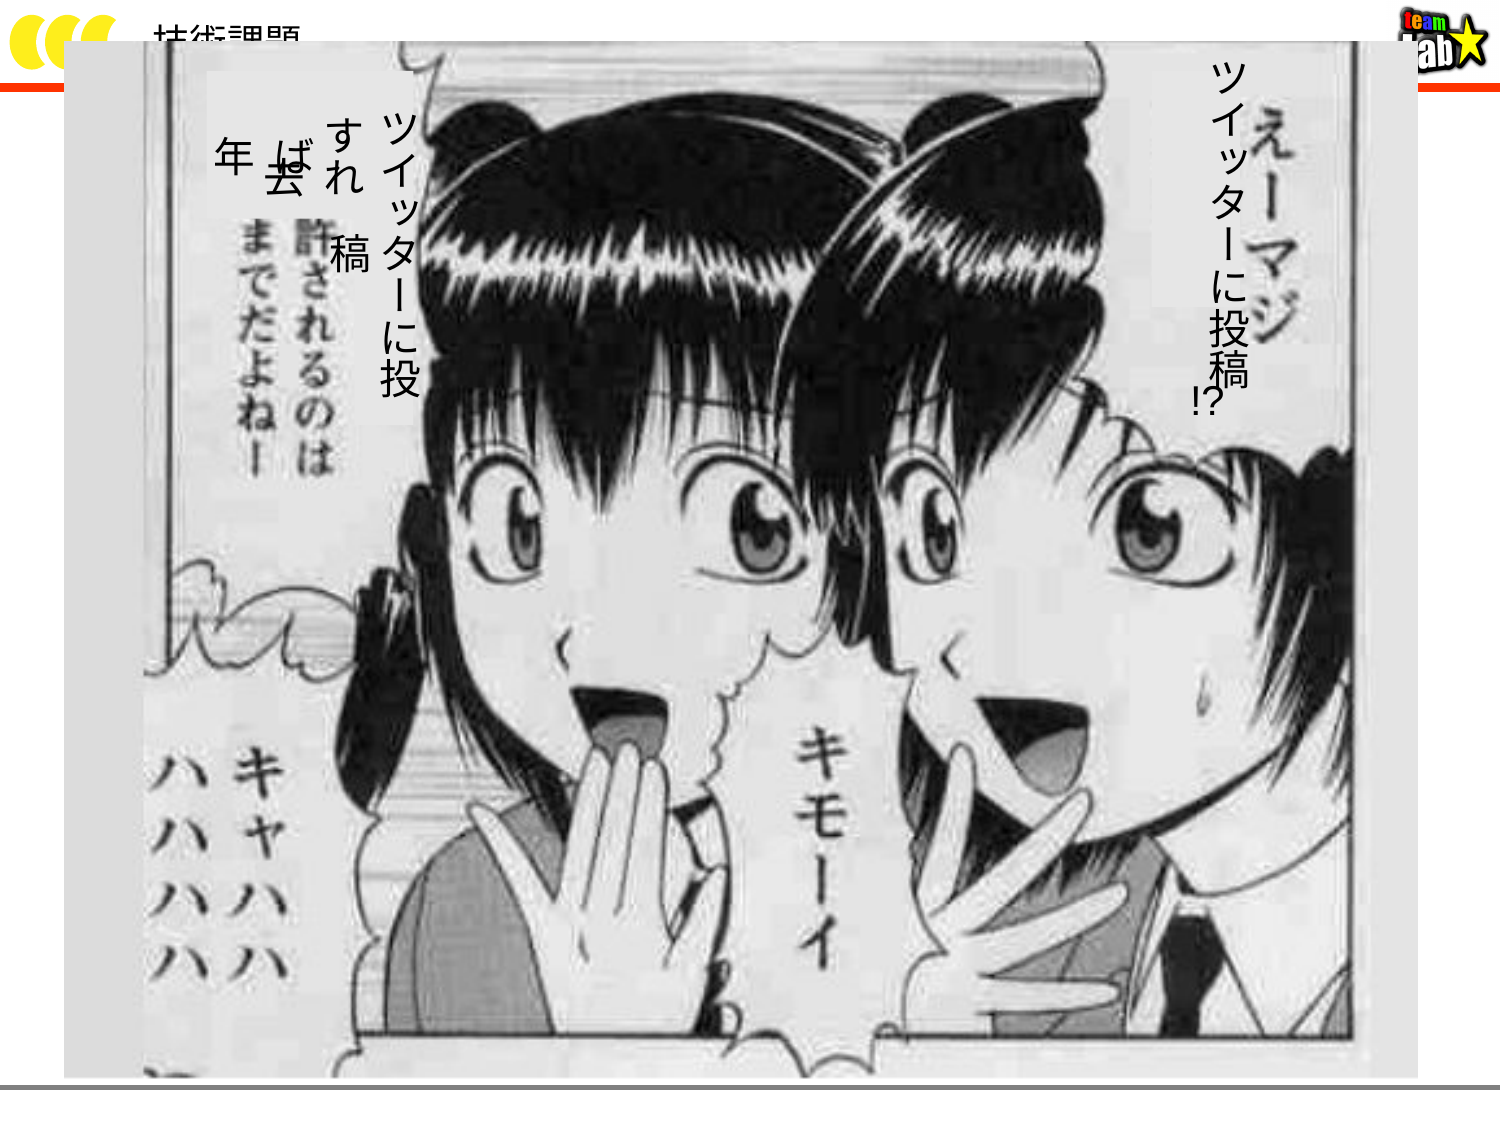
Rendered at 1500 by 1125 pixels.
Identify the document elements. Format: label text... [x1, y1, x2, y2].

picture [64, 0, 1499, 1084]
text_box !? [1175, 366, 1240, 431]
text_box ツイッターに投稿 [351, 76, 432, 432]
text_box すれば [316, 82, 351, 231]
title 技術課題 [137, 11, 925, 41]
text_box 去年 [236, 82, 316, 231]
text_box [225, 154, 234, 163]
text_box ツイッターに投稿 [1131, 41, 1261, 426]
text_box [206, 70, 414, 219]
